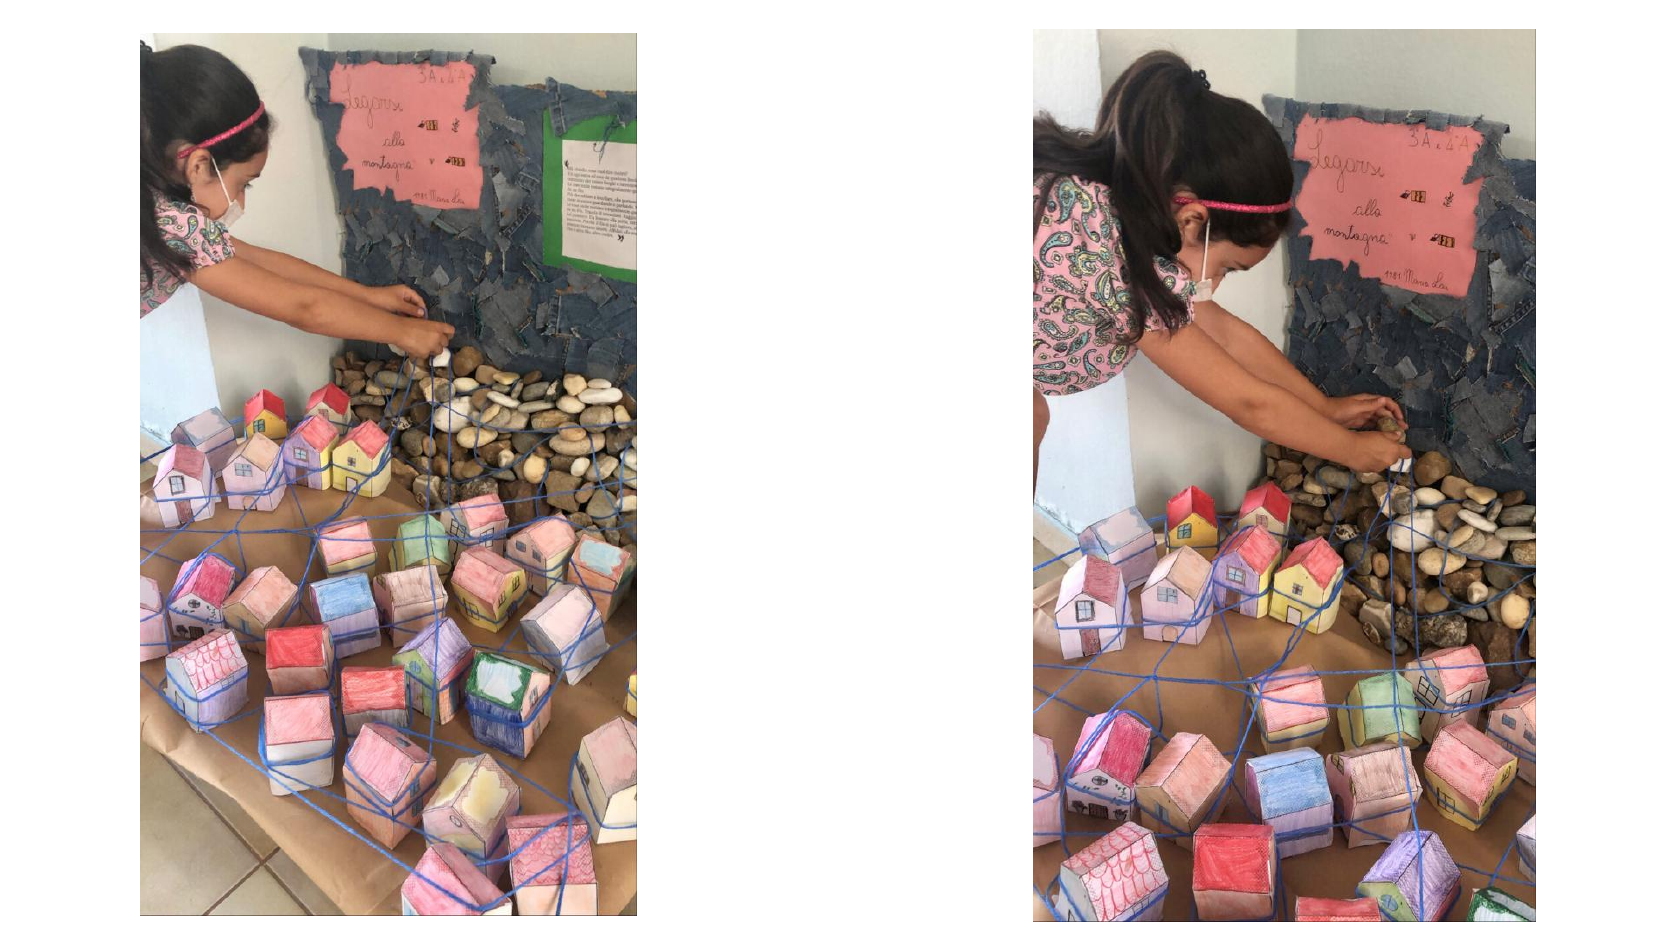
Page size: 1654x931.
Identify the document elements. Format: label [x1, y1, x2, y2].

picture [140, 33, 637, 916]
picture [1033, 29, 1536, 923]
